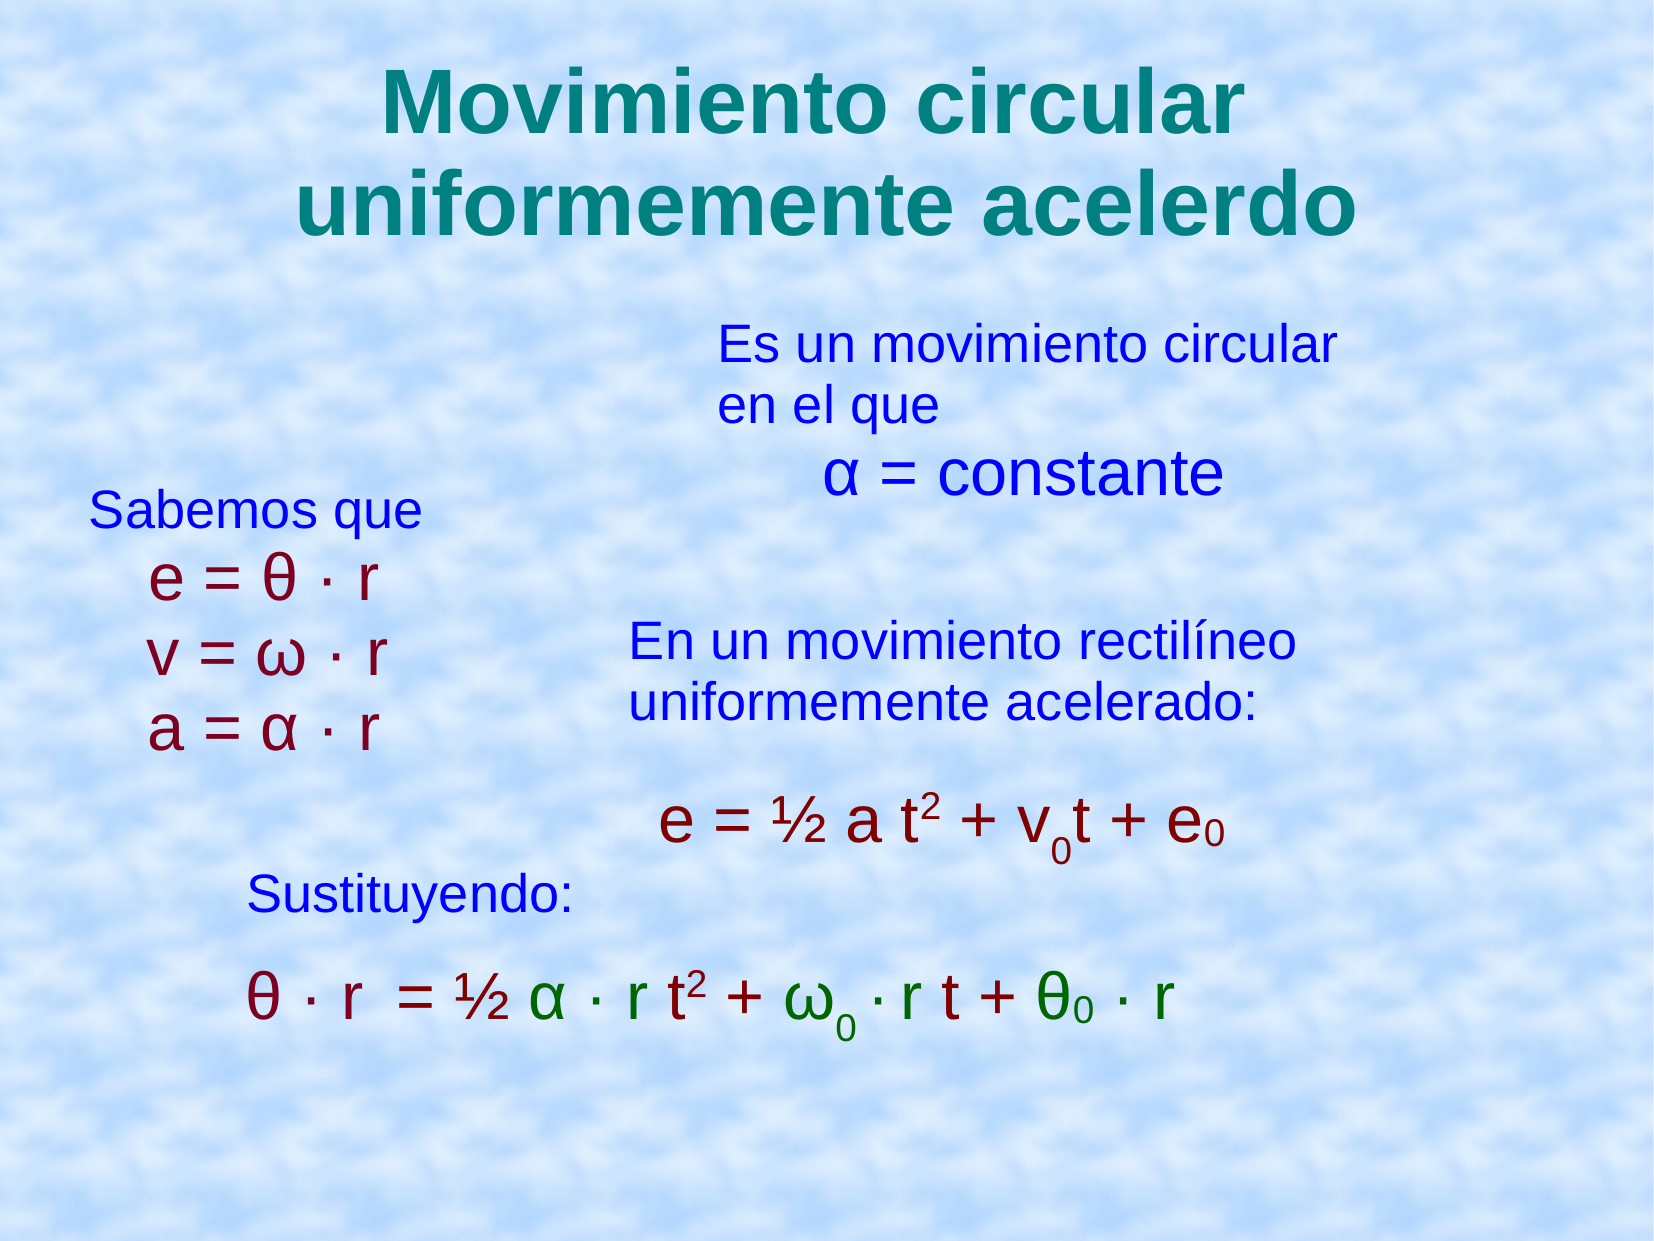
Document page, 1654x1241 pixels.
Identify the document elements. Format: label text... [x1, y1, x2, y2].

text_box Es un movimiento circular en el que α = constante [561, 306, 1418, 518]
text_box e = ½ a t2 + v0t + e0 [501, 774, 1293, 886]
text_box Sabemos que e = θ · r v = ω · r a = α · r [0, 472, 473, 773]
text_box θ · r = ½ α · r t2 + ω0 · r t + θ0 · r [88, 951, 1565, 1063]
title Movimiento circular uniformemente acelerdo [82, 49, 1571, 257]
picture [0, 0, 1654, 1241]
text_box En un movimiento rectilíneo uniformemente acelerado: [472, 603, 1625, 740]
text_box Sustituyendo: [89, 856, 621, 932]
